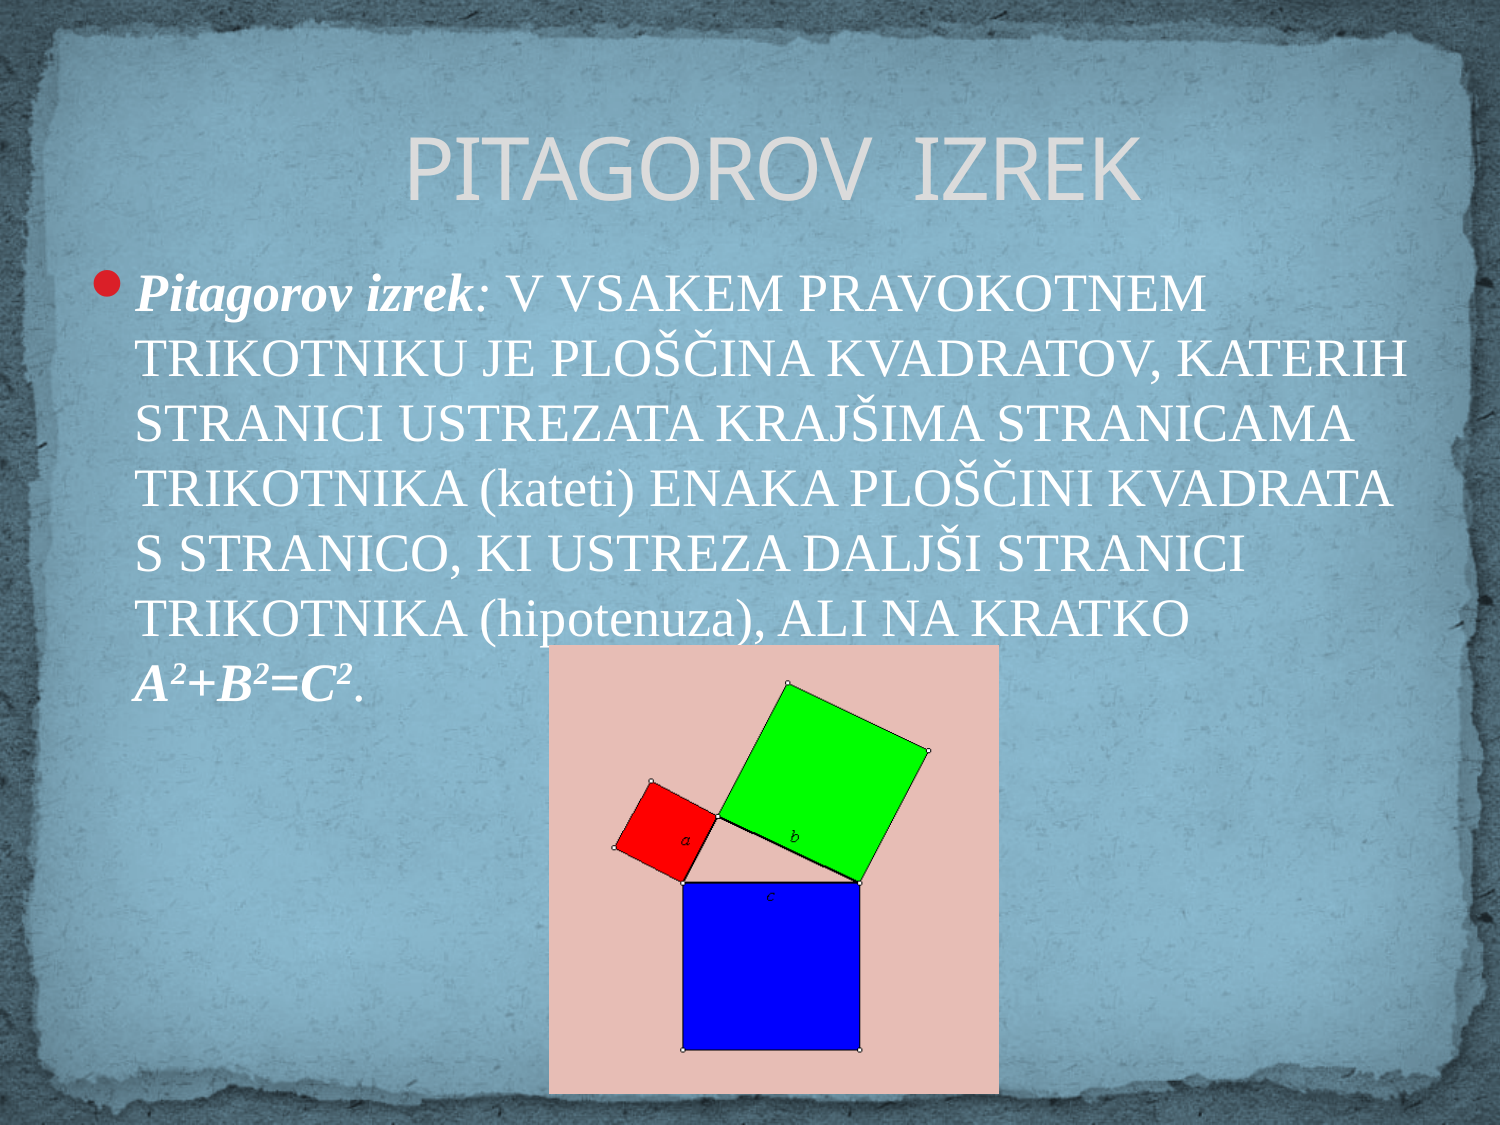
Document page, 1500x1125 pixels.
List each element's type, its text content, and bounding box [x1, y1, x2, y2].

picture [0, 0, 1500, 1125]
title PITAGOROV IZREK [75, 24, 1425, 225]
list Pitagorov izrek: V VSAKEM PRAVOKOTNEM TRIKOTNIKU JE PLOŠČINA KVADRATOV, KATERIH STRANICI USTREZATA KRAJŠIMA STRANICAMA TRIKOTNIKA (kateti) ENAKA PLOŠČINI KVADRATA S STRANICO, KI USTREZA DALJŠI STRANICI TRIKOTNIKA (hipotenuza), ALI NA KRATKO A2+B2=C2. [75, 249, 1425, 1000]
